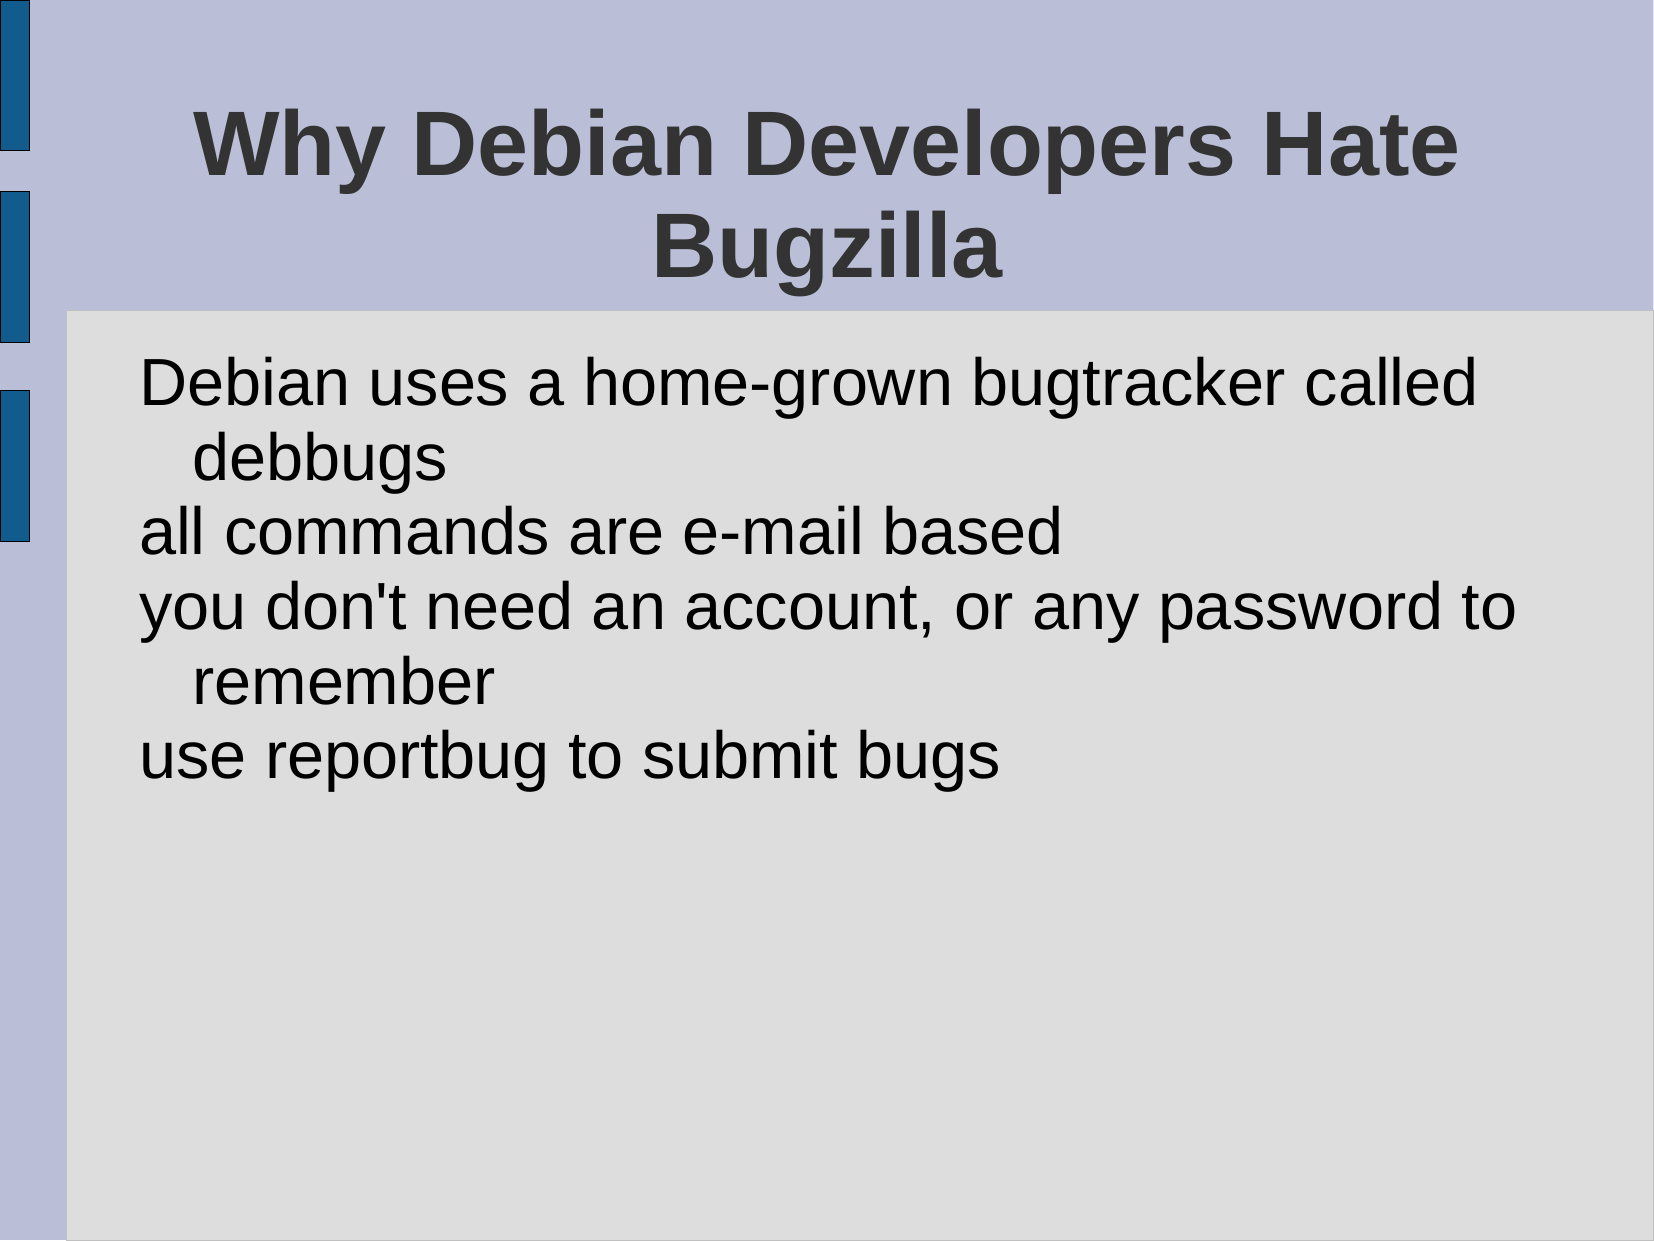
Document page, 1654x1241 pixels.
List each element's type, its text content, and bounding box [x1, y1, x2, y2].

list Debian uses a home-grown bugtracker called debbugs all commands are e-mail based you don't need an account, or any password to remember use reportbug to submit bugs [121, 344, 1534, 1127]
title Why Debian Developers Hate Bugzilla [121, 87, 1534, 302]
